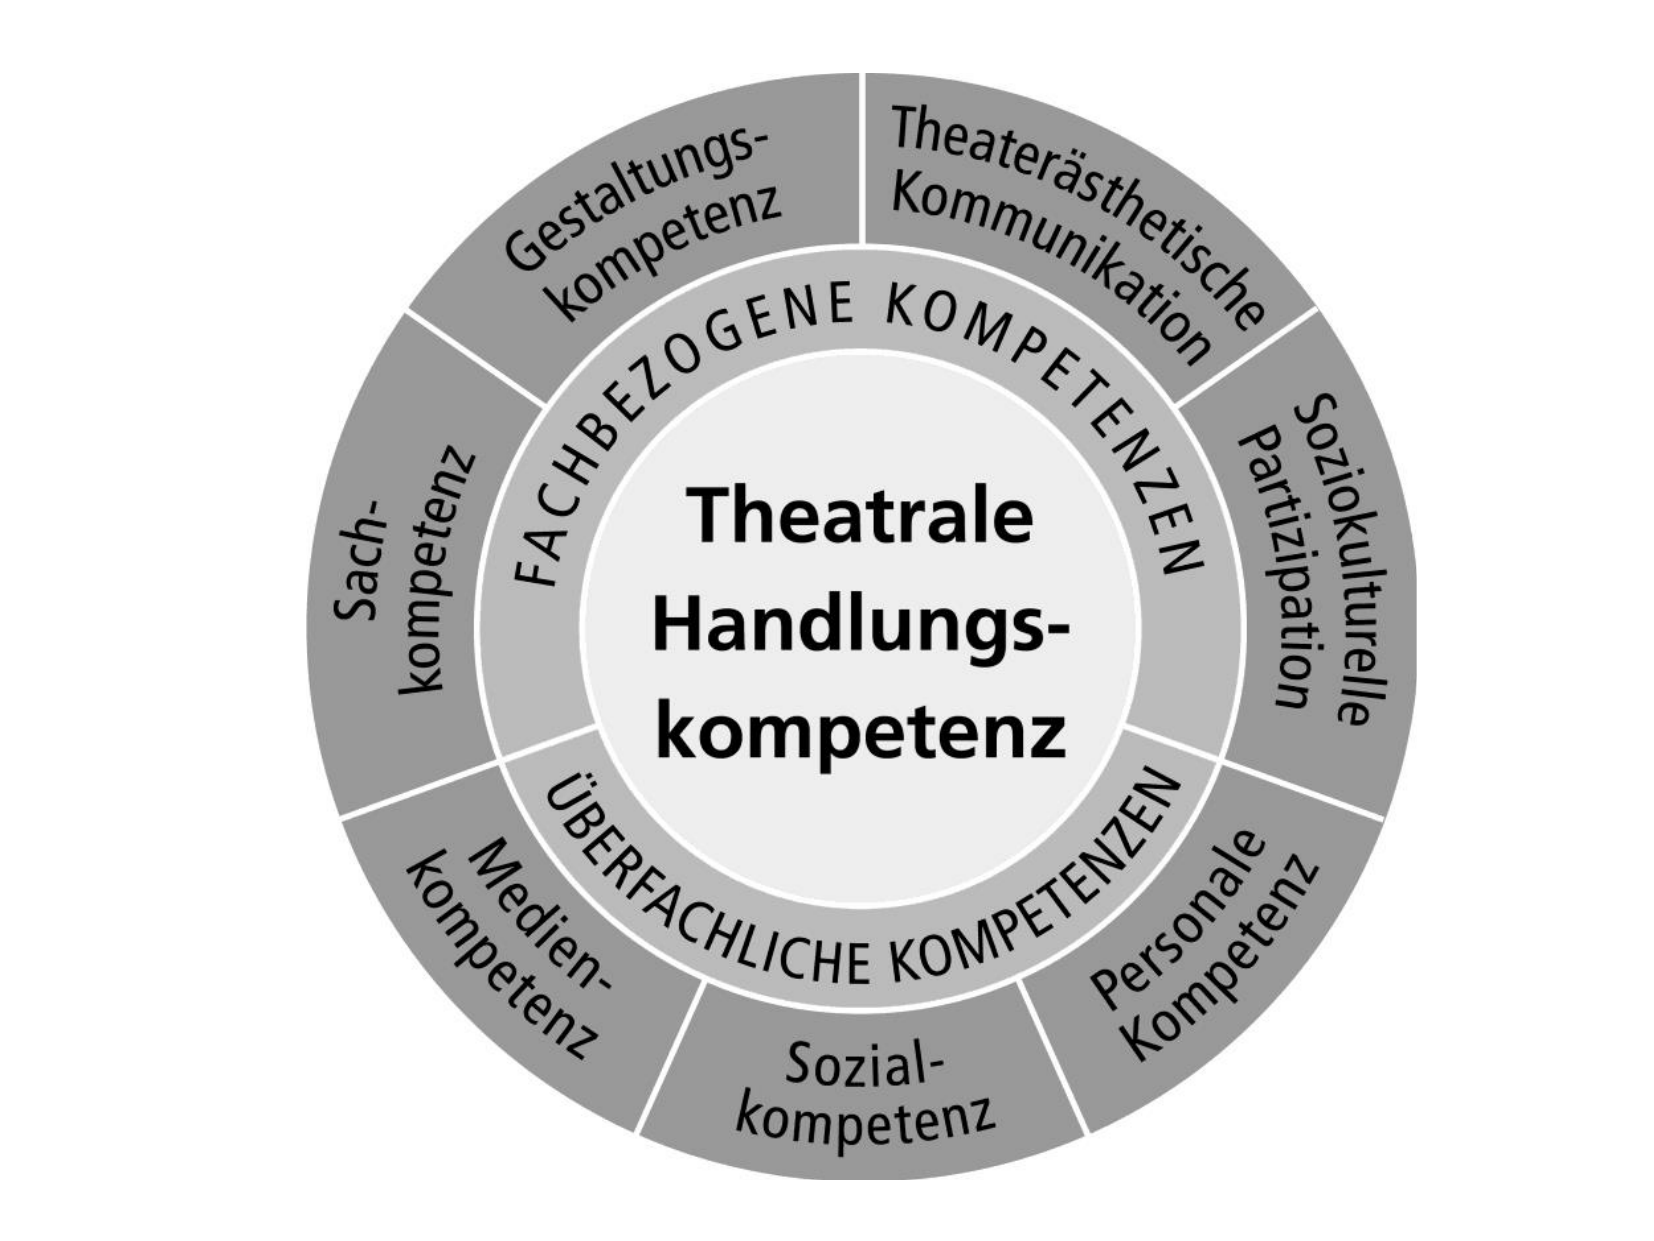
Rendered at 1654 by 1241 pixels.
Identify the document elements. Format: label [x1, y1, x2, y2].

picture [306, 73, 1417, 1180]
